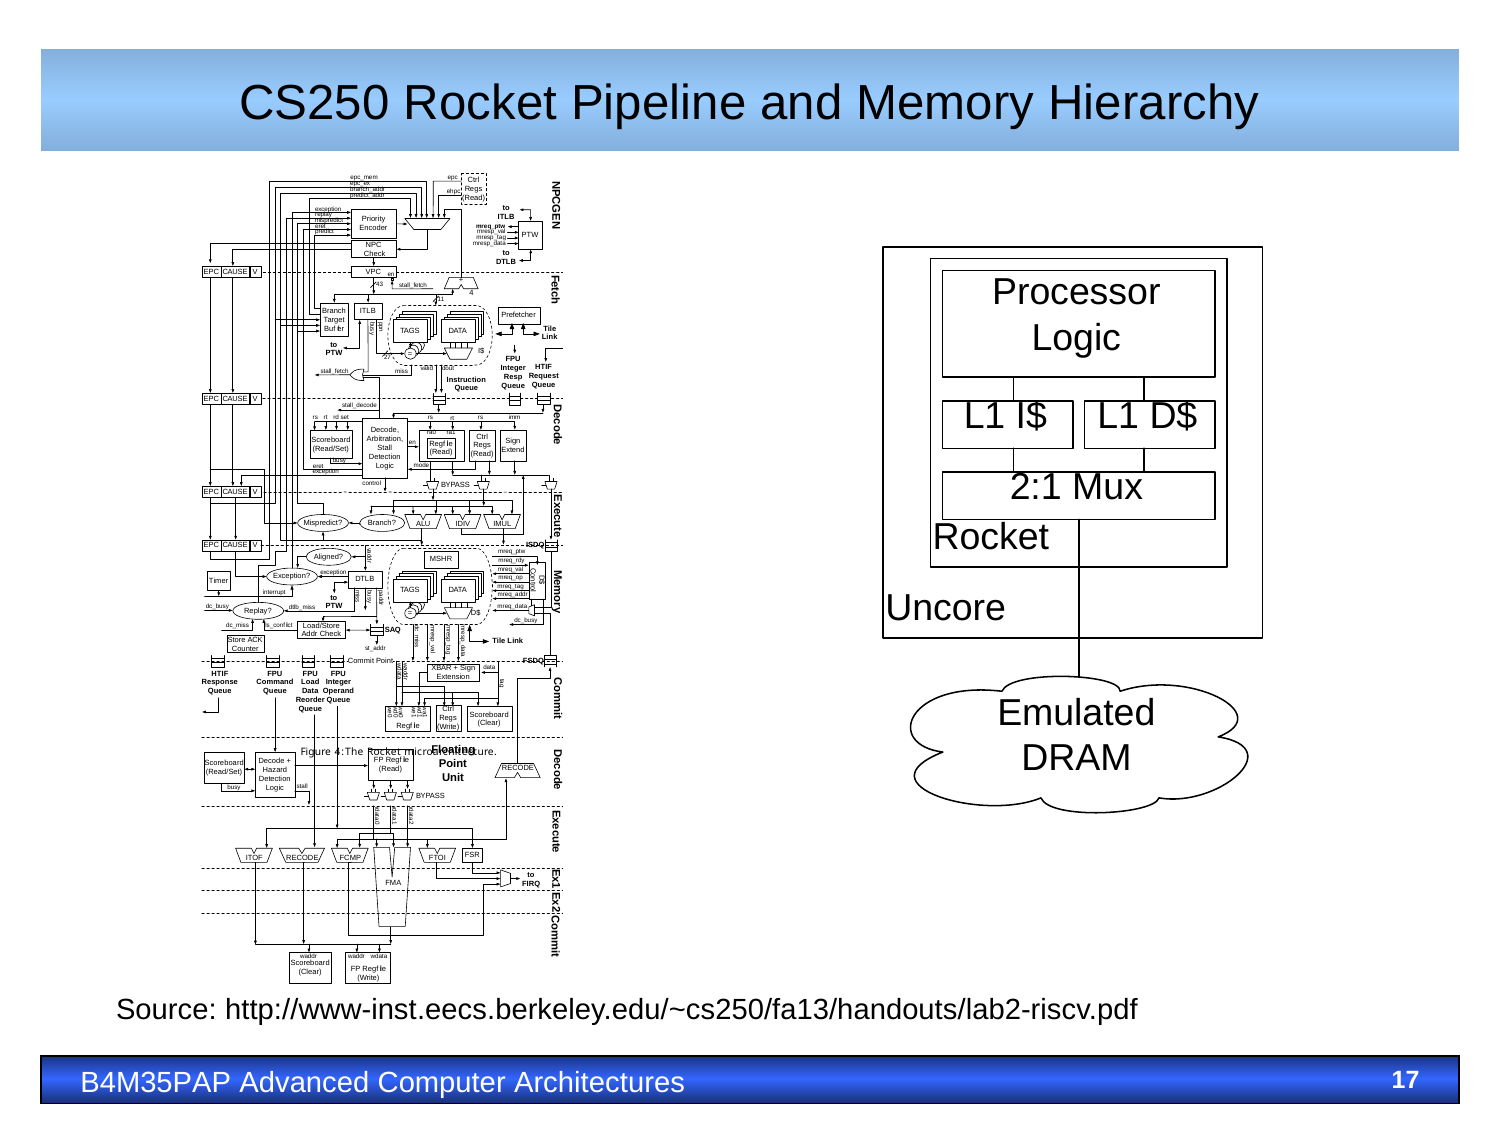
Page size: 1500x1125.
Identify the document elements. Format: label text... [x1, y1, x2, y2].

chart [162, 168, 608, 985]
text_box Emulated [997, 690, 1166, 746]
text_box [943, 473, 1009, 519]
text_box [1085, 402, 1097, 448]
text_box [1014, 378, 1143, 465]
text_box L1 D$ [1097, 394, 1198, 449]
text_box [1048, 520, 1078, 566]
text_box Processor [992, 270, 1161, 325]
text_box Source: http://www-inst.eecs.berkeley.edu/~cs250/fa13/handouts/lab2-riscv.pdf [101, 985, 1153, 1033]
text_box [931, 259, 1226, 566]
text_box DRAM [1021, 736, 1132, 792]
text_box [943, 402, 963, 448]
text_box Logic [1031, 316, 1122, 371]
text_box Uncore [885, 586, 1006, 641]
text_box [912, 686, 1246, 811]
text_box [1048, 402, 1072, 448]
text_box 2:1 Mux [1009, 465, 1145, 520]
text_box [943, 271, 1214, 376]
text_box Rocket [932, 515, 1048, 570]
text_box L1 I$ [963, 394, 1048, 449]
text_box [1005, 678, 1118, 690]
text_box [1145, 473, 1214, 519]
text_box [1198, 402, 1214, 448]
title CS250 Rocket Pipeline and Memory Hierarchy [41, 49, 1459, 151]
text_box [884, 248, 1262, 637]
